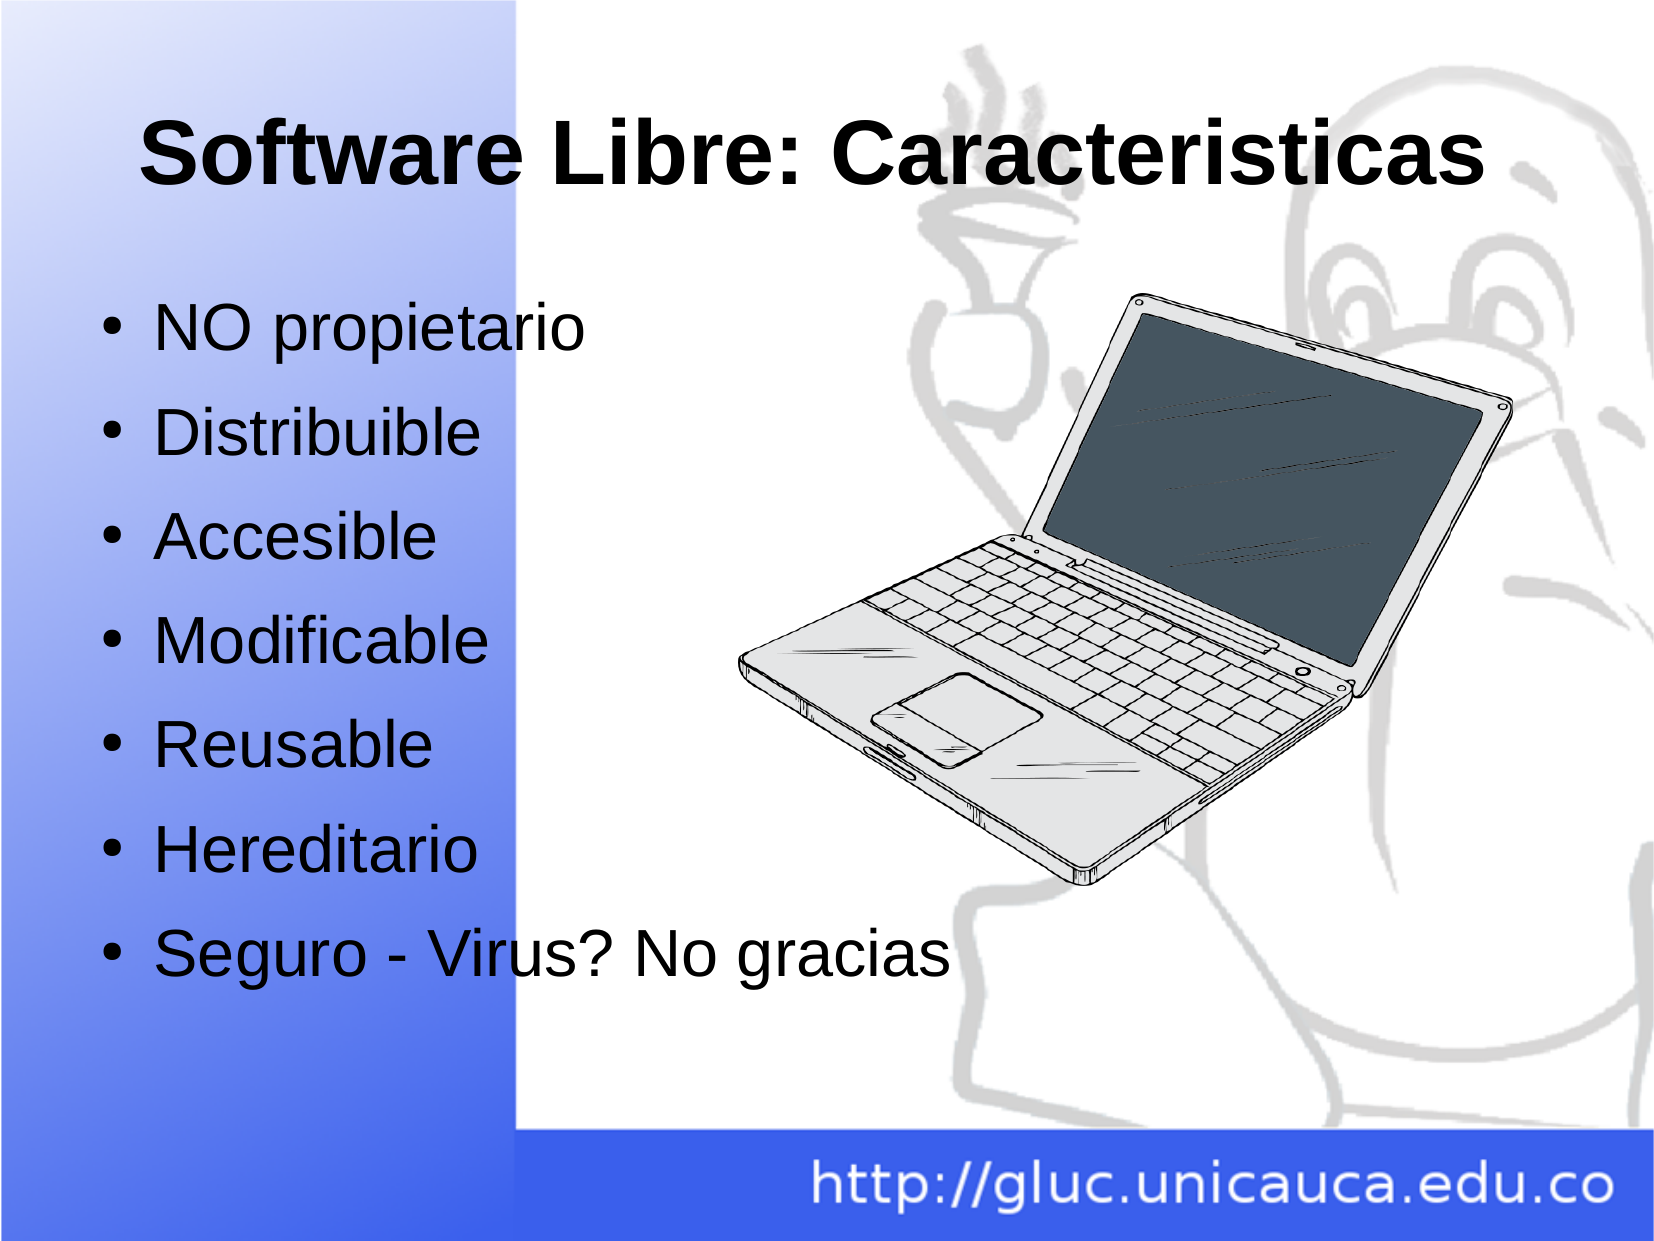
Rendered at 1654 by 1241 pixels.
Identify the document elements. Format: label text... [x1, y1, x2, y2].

list NO propietario Distribuible Accesible Modificable Reusable Hereditario Seguro - Virus? No gracias [82, 290, 1571, 1109]
picture [0, 0, 1654, 1241]
title Software Libre: Caracteristicas [82, 49, 1571, 257]
